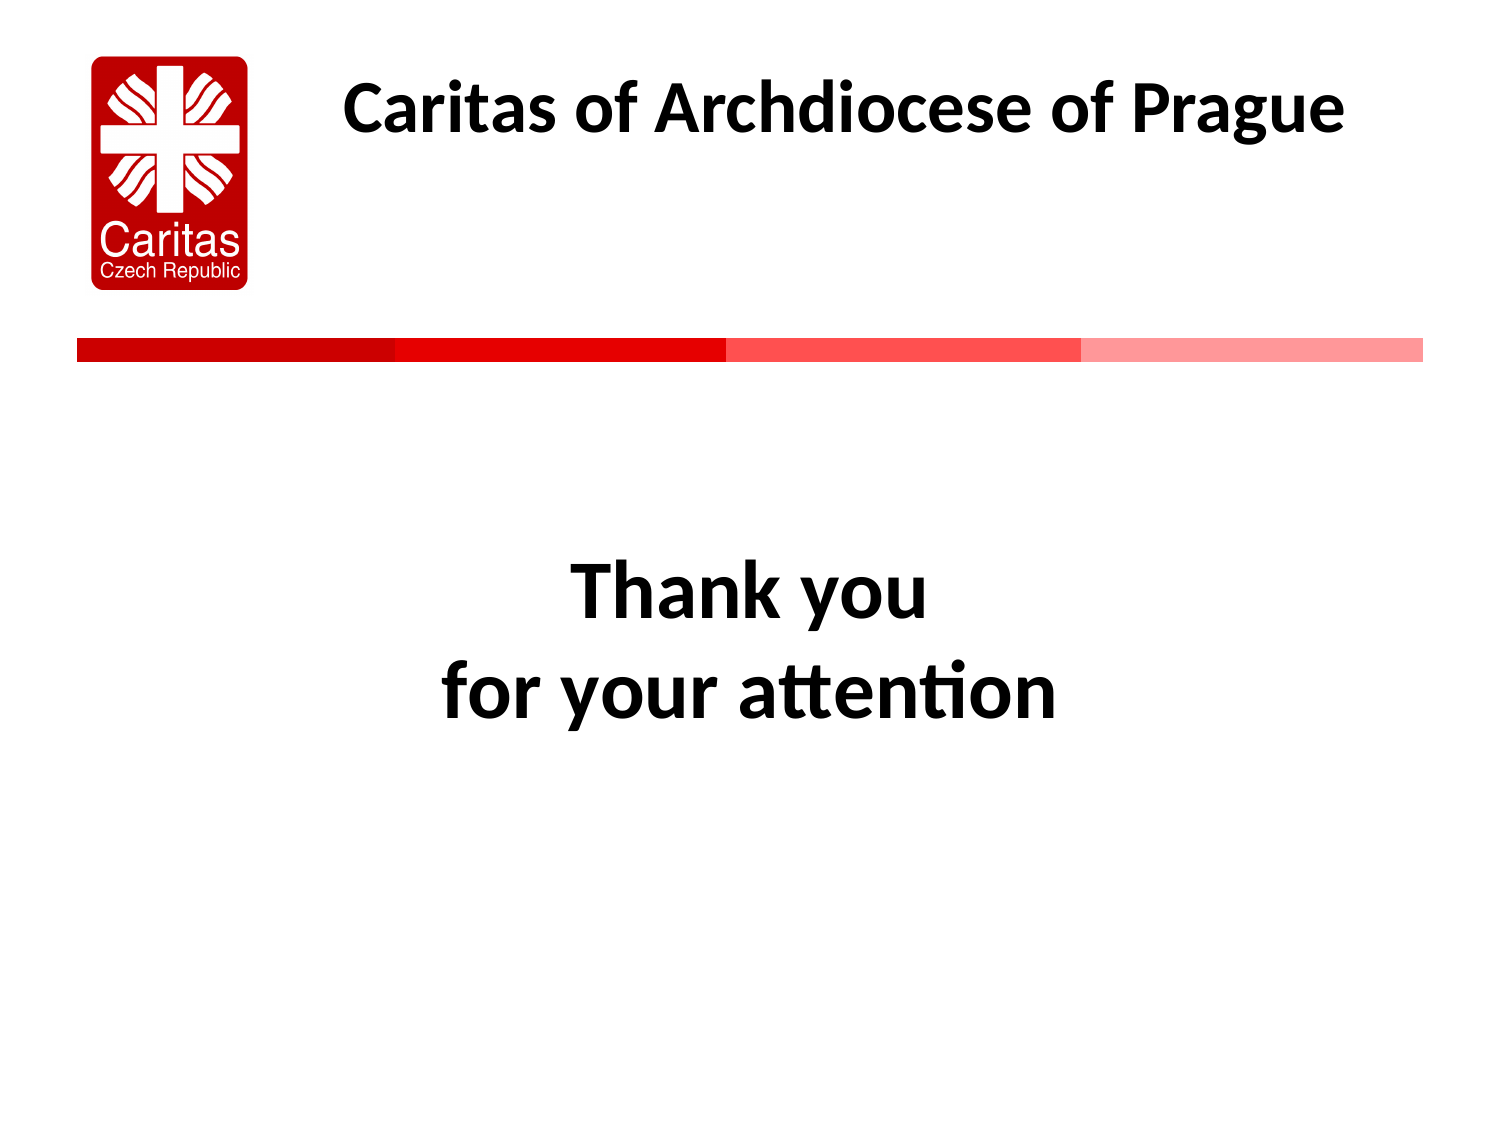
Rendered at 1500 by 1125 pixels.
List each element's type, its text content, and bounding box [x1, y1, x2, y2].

picture [85, 54, 254, 296]
list Thank you for your attention [75, 420, 1426, 1083]
title Caritas of Archdiocese of Prague [277, 42, 1414, 279]
text_box [77, 338, 1423, 362]
